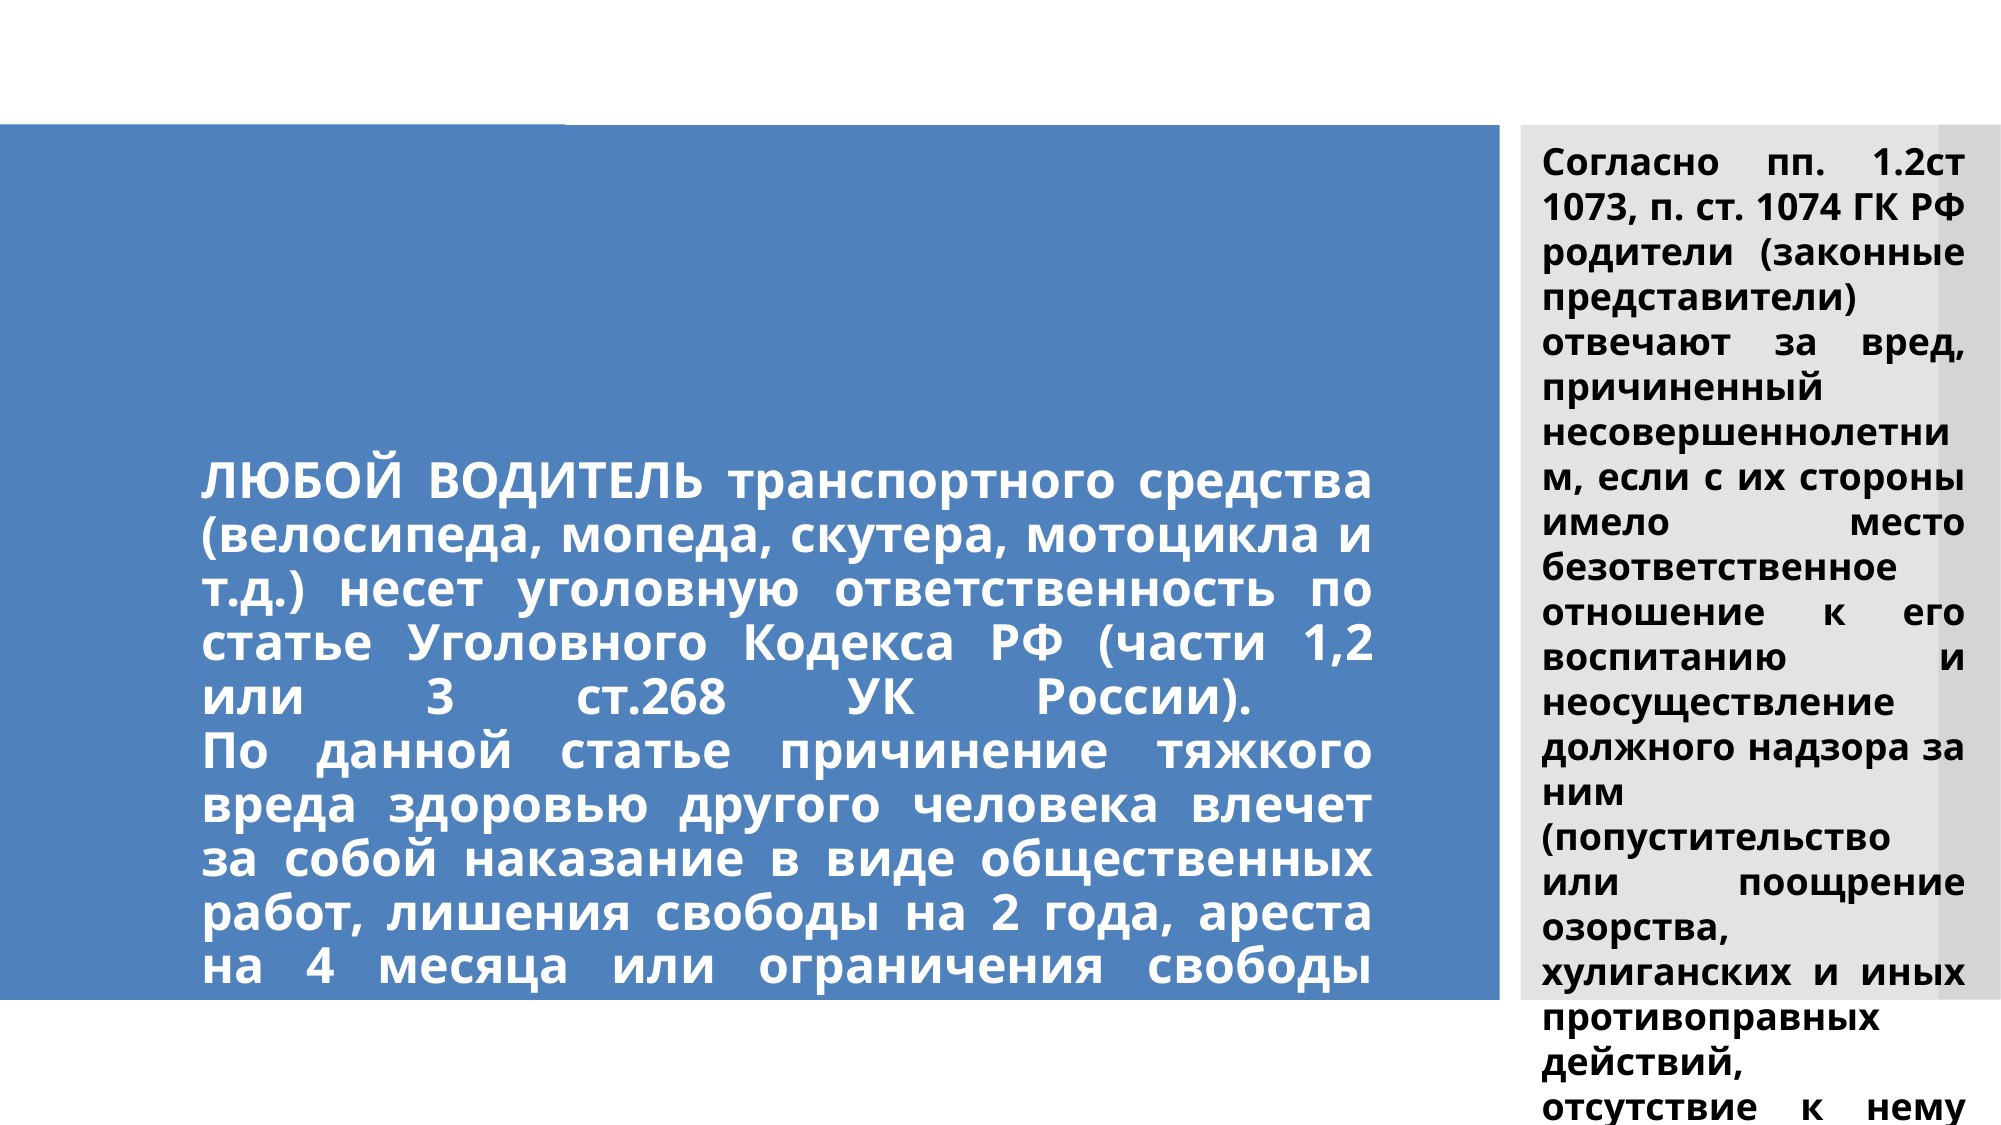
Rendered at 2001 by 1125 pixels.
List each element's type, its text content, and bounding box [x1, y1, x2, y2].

text_box Согласно пп. 1.2ст 1073, п. ст. 1074 ГК РФ родители (законные представители) отвечают за вред, причиненный несовершеннолетним, если с их стороны имело место безответственное отношение к его воспитанию и неосуществление должного надзора за ним (попустительство или поощрение озорства, хулиганских и иных противоправных действий, отсутствие к нему внимания и т.п.). [1526, 130, 1981, 1125]
title ЛЮБОЙ ВОДИТЕЛЬ транспортного средства (велосипеда, мопеда, скутера, мотоцикла и т.д.) несет уголовную ответственность по статье Уголовного Кодекса РФ (части 1,2 или 3 ст.268 УК России). По данной статье причинение тяжкого вреда здоровью другого человека влечет за собой наказание в виде общественных работ, лишения свободы на 2 года, ареста на 4 месяца или ограничения свободы граждан сроком до трех лет. Смерть другого человека влечет более суровое наказание. Водитель приговаривается к общественным работам на срок до 4-х лет, аресту или ограничению свободы до 4-х лет. Гибель двух и более людей в результате неправильных действий водителя влечет за собой общественные работы на 5 лет или лишение свободы на 7 лет. [186, 447, 1389, 975]
